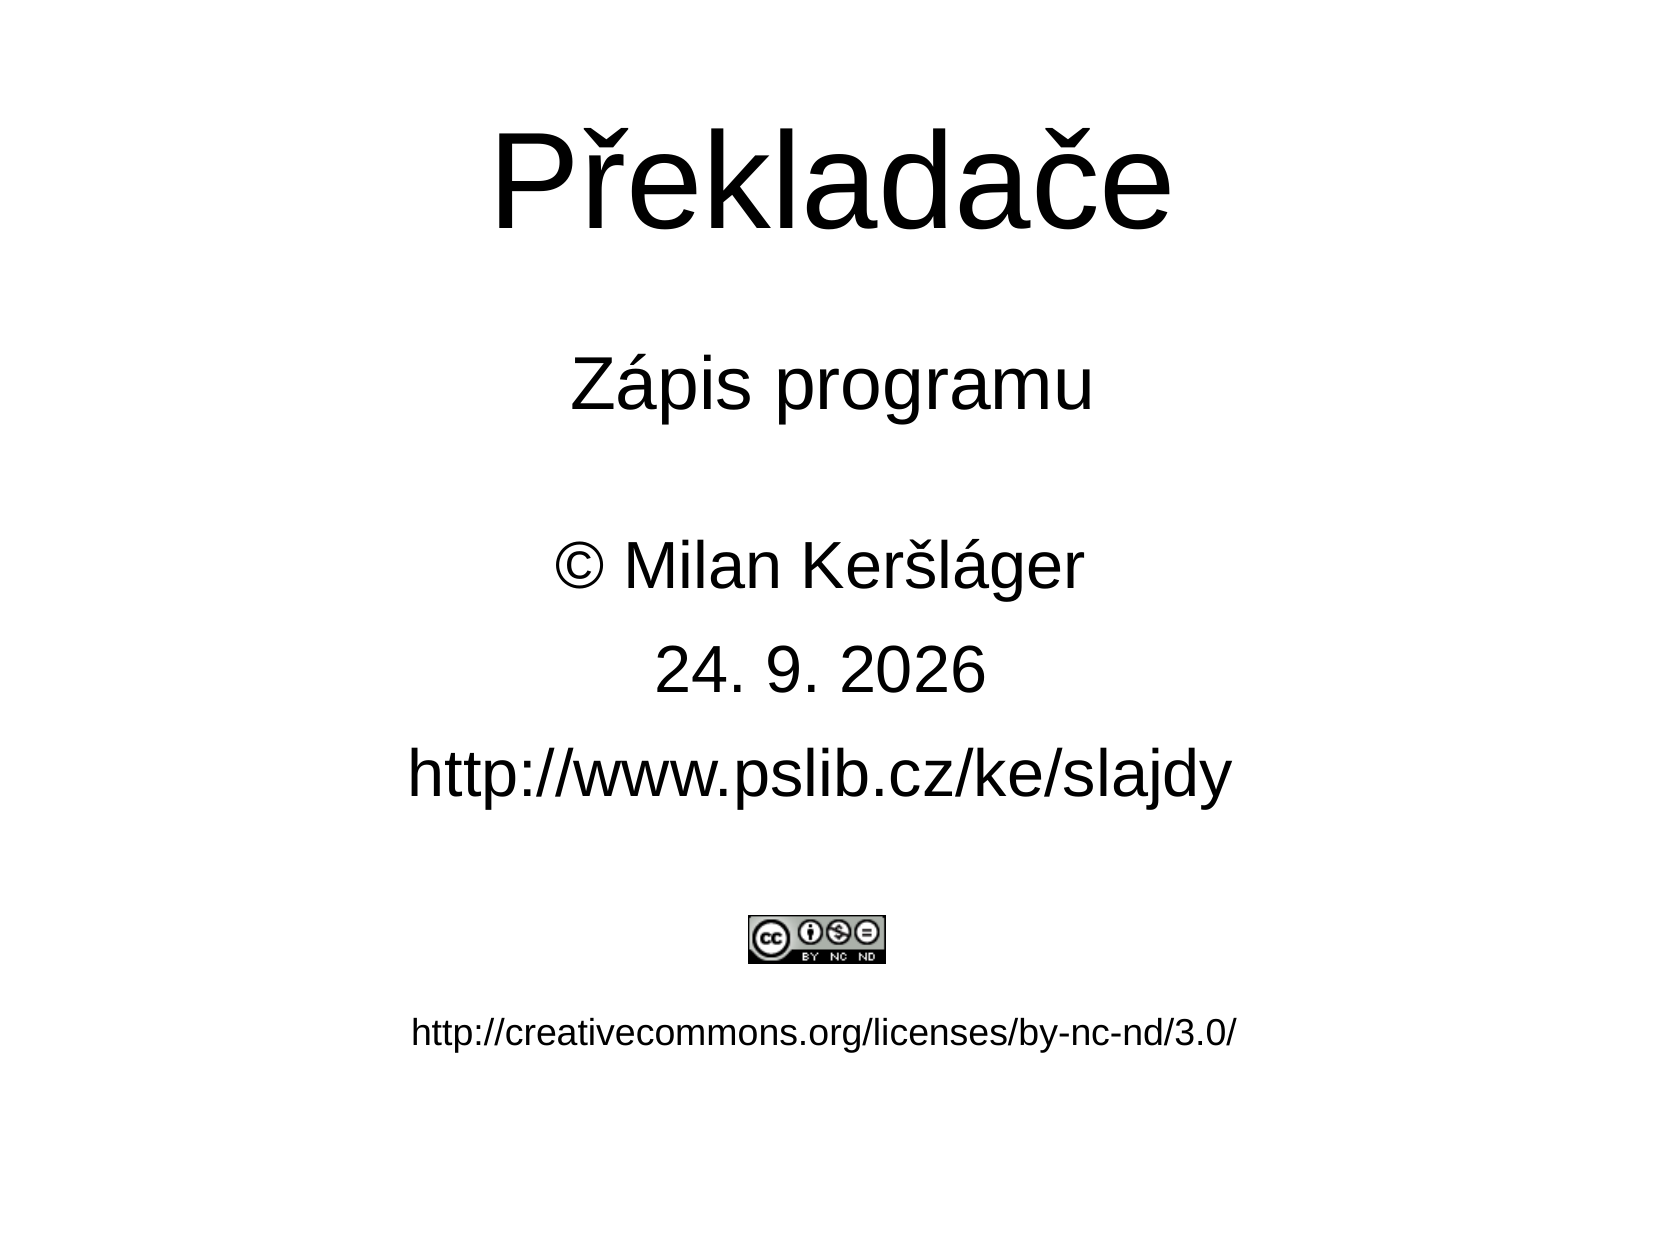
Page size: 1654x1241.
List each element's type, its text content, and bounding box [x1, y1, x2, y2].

title Překladače Zápis programu [88, 50, 1577, 479]
list © Milan Keršláger 11.3.2010 http://www.pslib.cz/ke/slajdy [76, 527, 1565, 916]
text_box http://creativecommons.org/licenses/by-nc-nd/3.0/ [337, 1003, 1312, 1061]
picture [748, 915, 886, 964]
